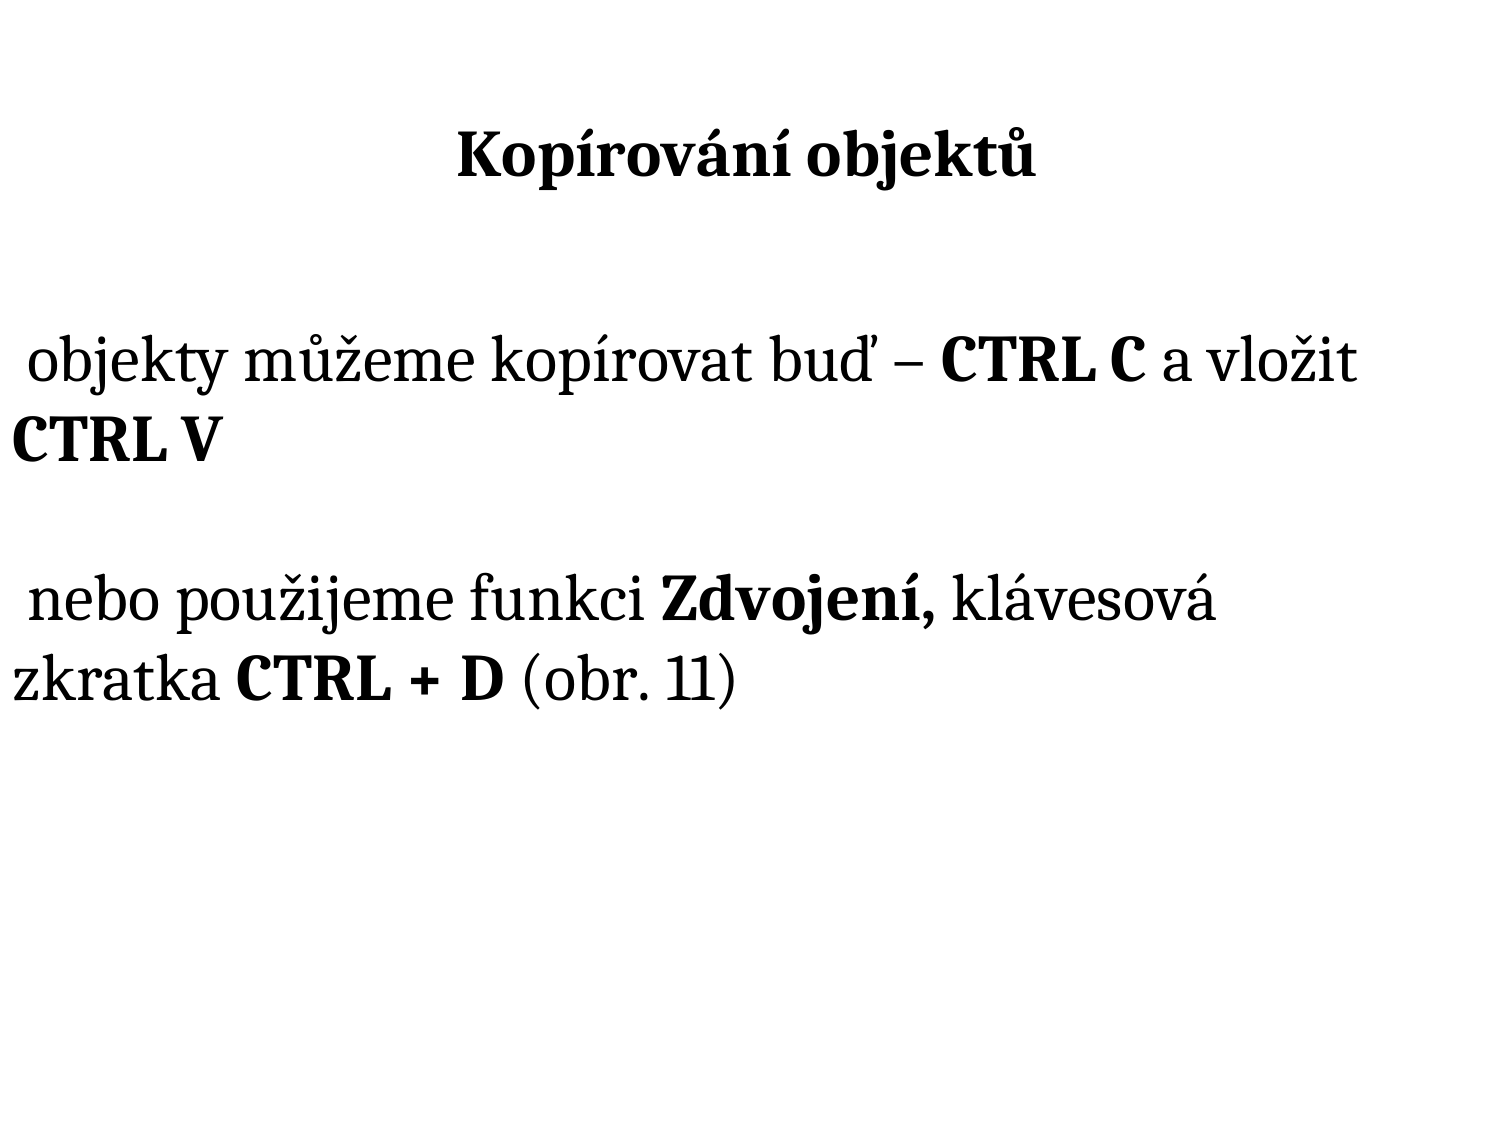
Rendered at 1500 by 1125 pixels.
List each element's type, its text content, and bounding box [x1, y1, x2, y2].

text_box Kopírování objektů objekty můžeme kopírovat buď – CTRL C a vložit CTRL V nebo použijeme funkci Zdvojení, klávesová zkratka CTRL + D (obr. 11) [0, 101, 1498, 722]
